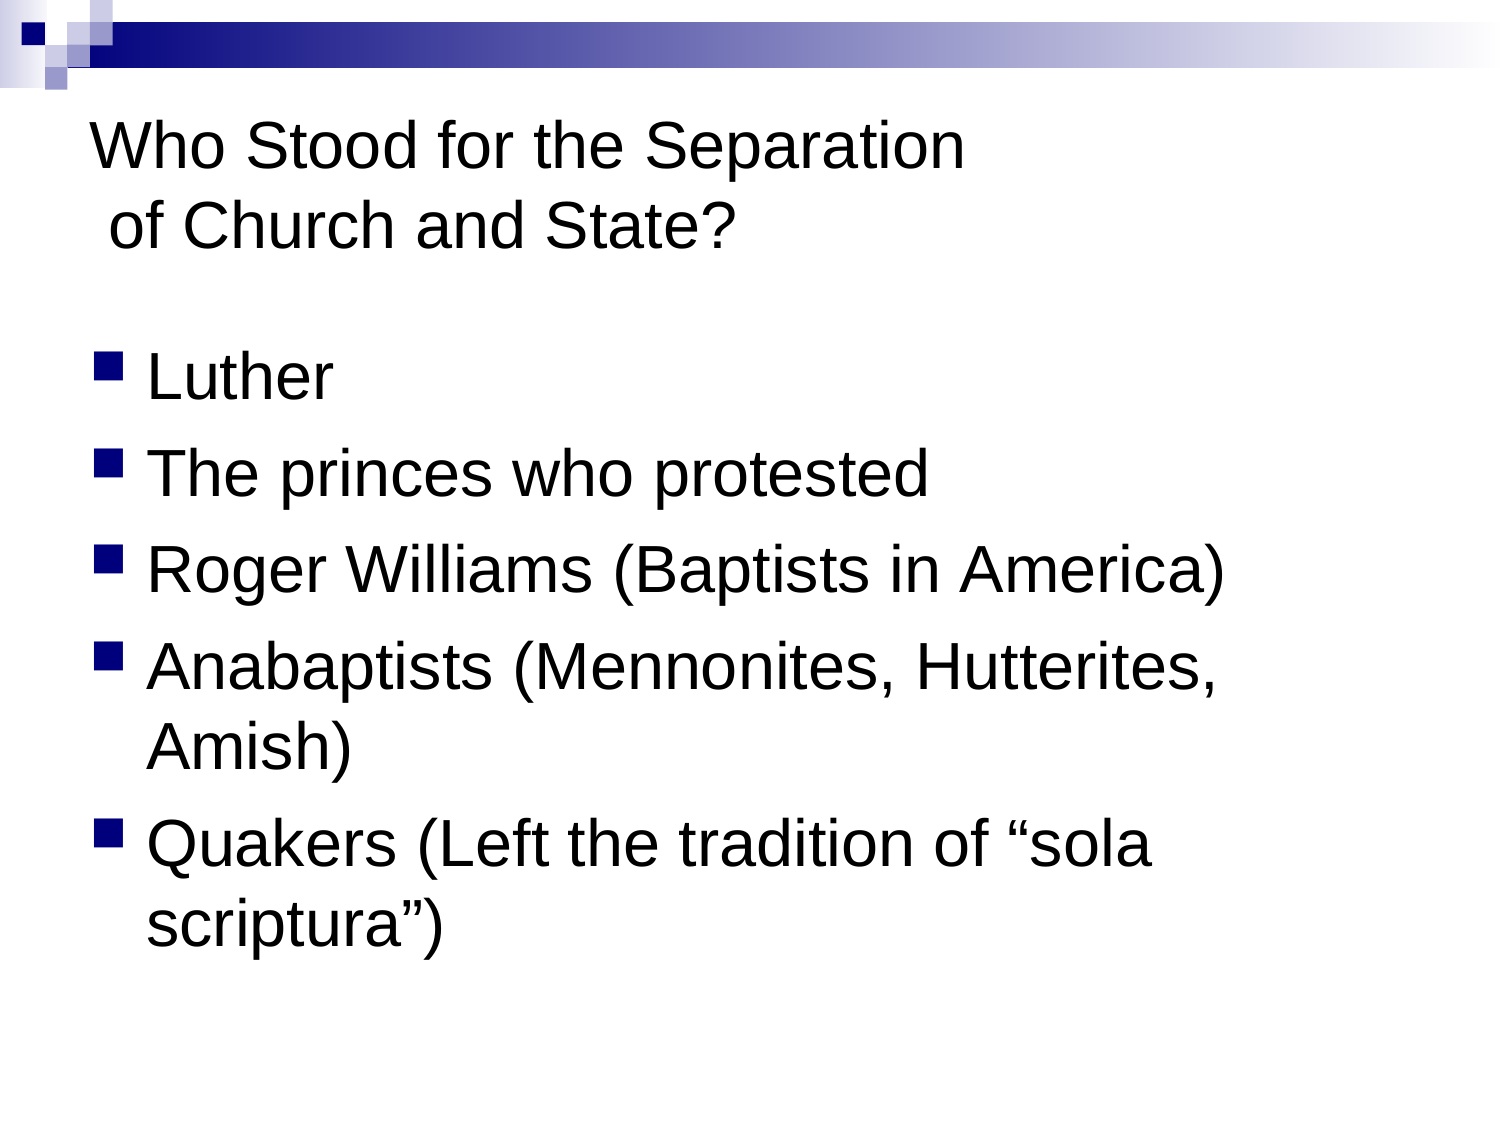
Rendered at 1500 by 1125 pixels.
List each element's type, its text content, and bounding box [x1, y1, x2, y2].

list Luther The princes who protested Roger Williams (Baptists in America) Anabaptists (Mennonites, Hutterites, Amish) Quakers (Left the tradition of “sola scriptura”) [75, 324, 1426, 1064]
title Who Stood for the Separation of Church and State? [75, 69, 1426, 295]
